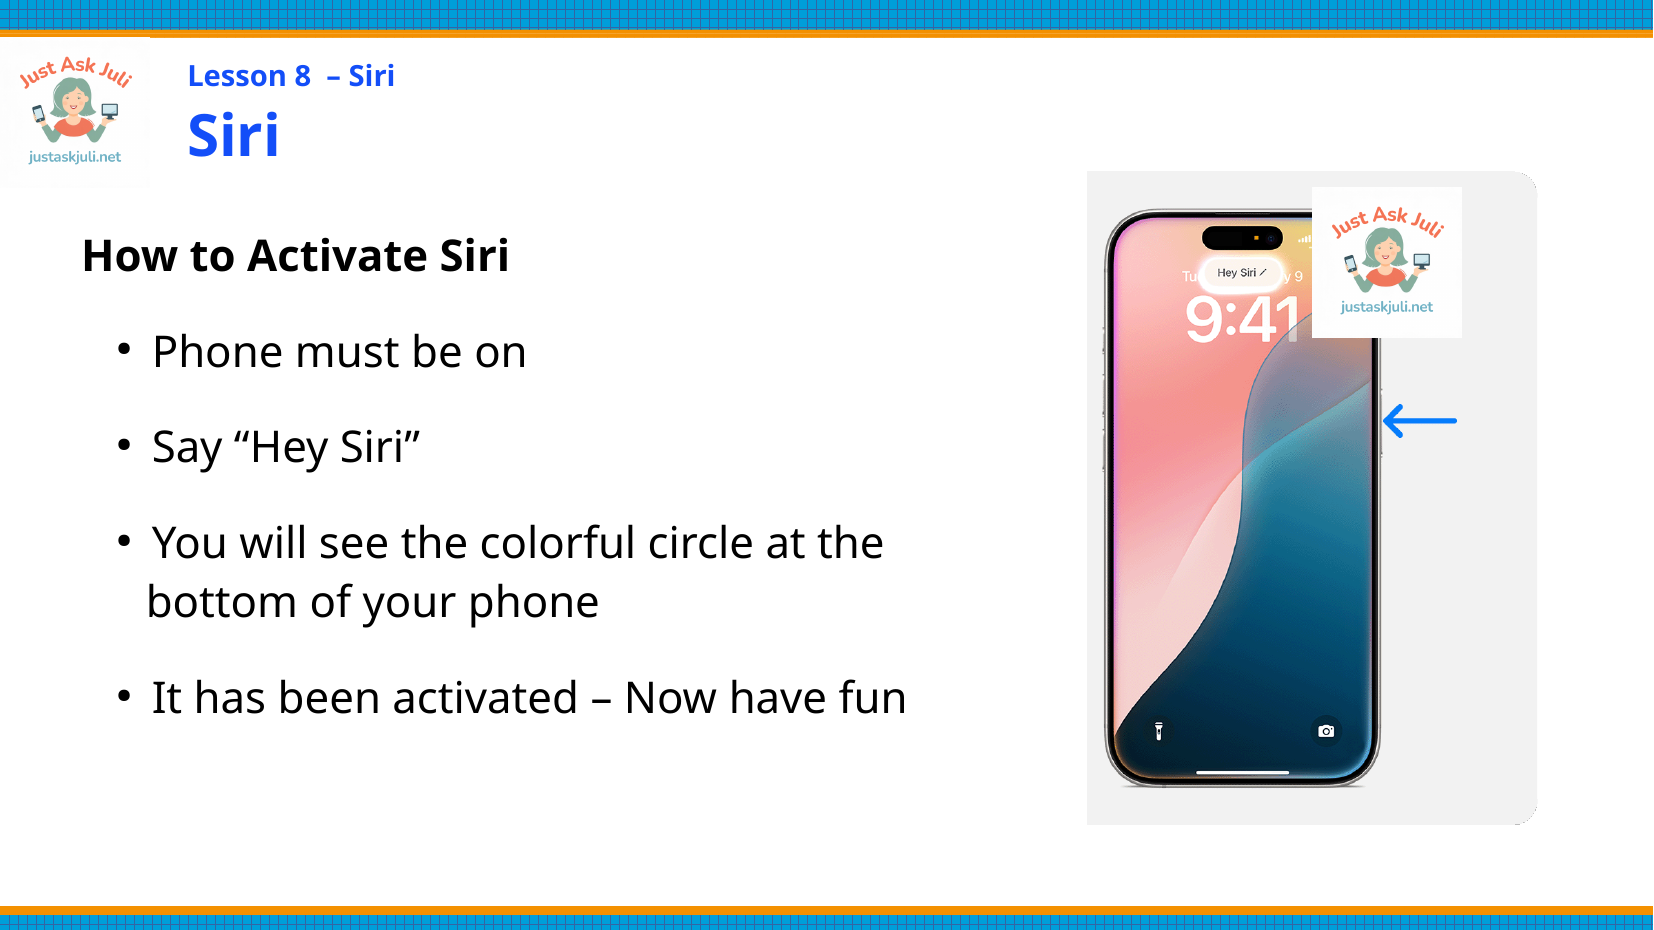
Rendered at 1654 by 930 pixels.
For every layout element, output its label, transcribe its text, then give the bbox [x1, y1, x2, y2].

picture [1087, 171, 1538, 825]
text_box Lesson 8 – Siri Siri [187, 37, 1238, 192]
picture [0, 37, 150, 188]
text_box How to Activate Siri Phone must be on Say “Hey Siri” You will see the colorful circle at the bottom of your phone It has been activated – Now have fun [74, 224, 975, 727]
